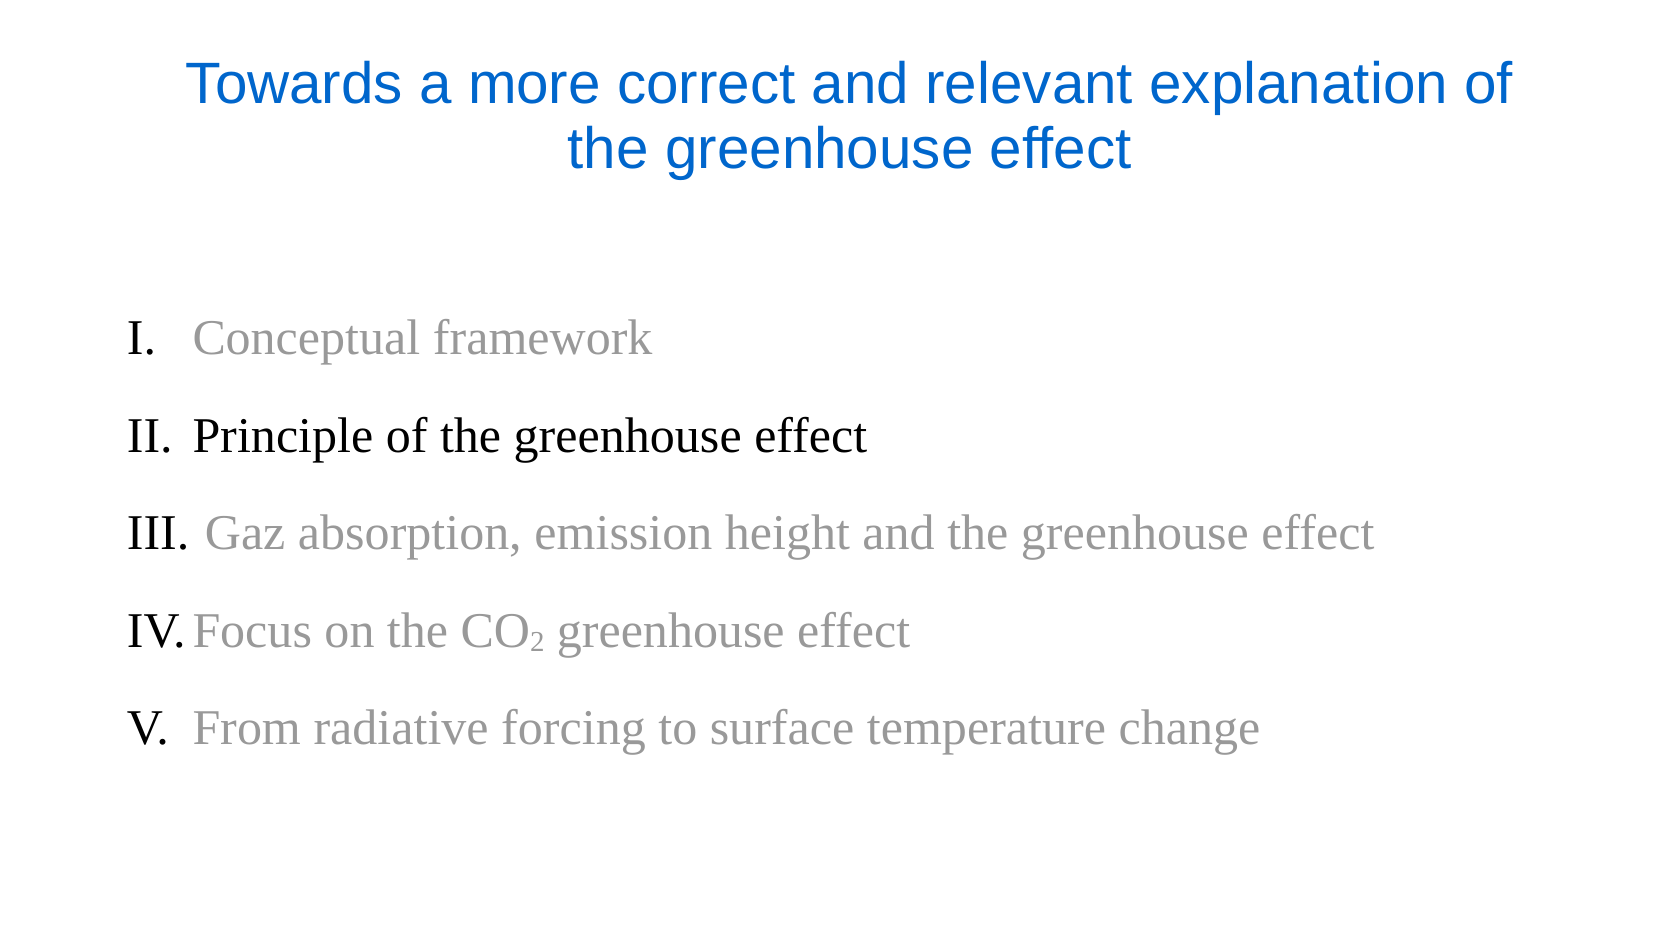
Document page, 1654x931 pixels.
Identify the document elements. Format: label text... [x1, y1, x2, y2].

title Towards a more correct and relevant explanation of the greenhouse effect [153, 18, 1547, 213]
text_box Conceptual framework Principle of the greenhouse effect Gaz absorption, emission height and the greenhouse effect Focus on the CO2 greenhouse effect From radiative forcing to surface temperature change [111, 297, 1563, 860]
